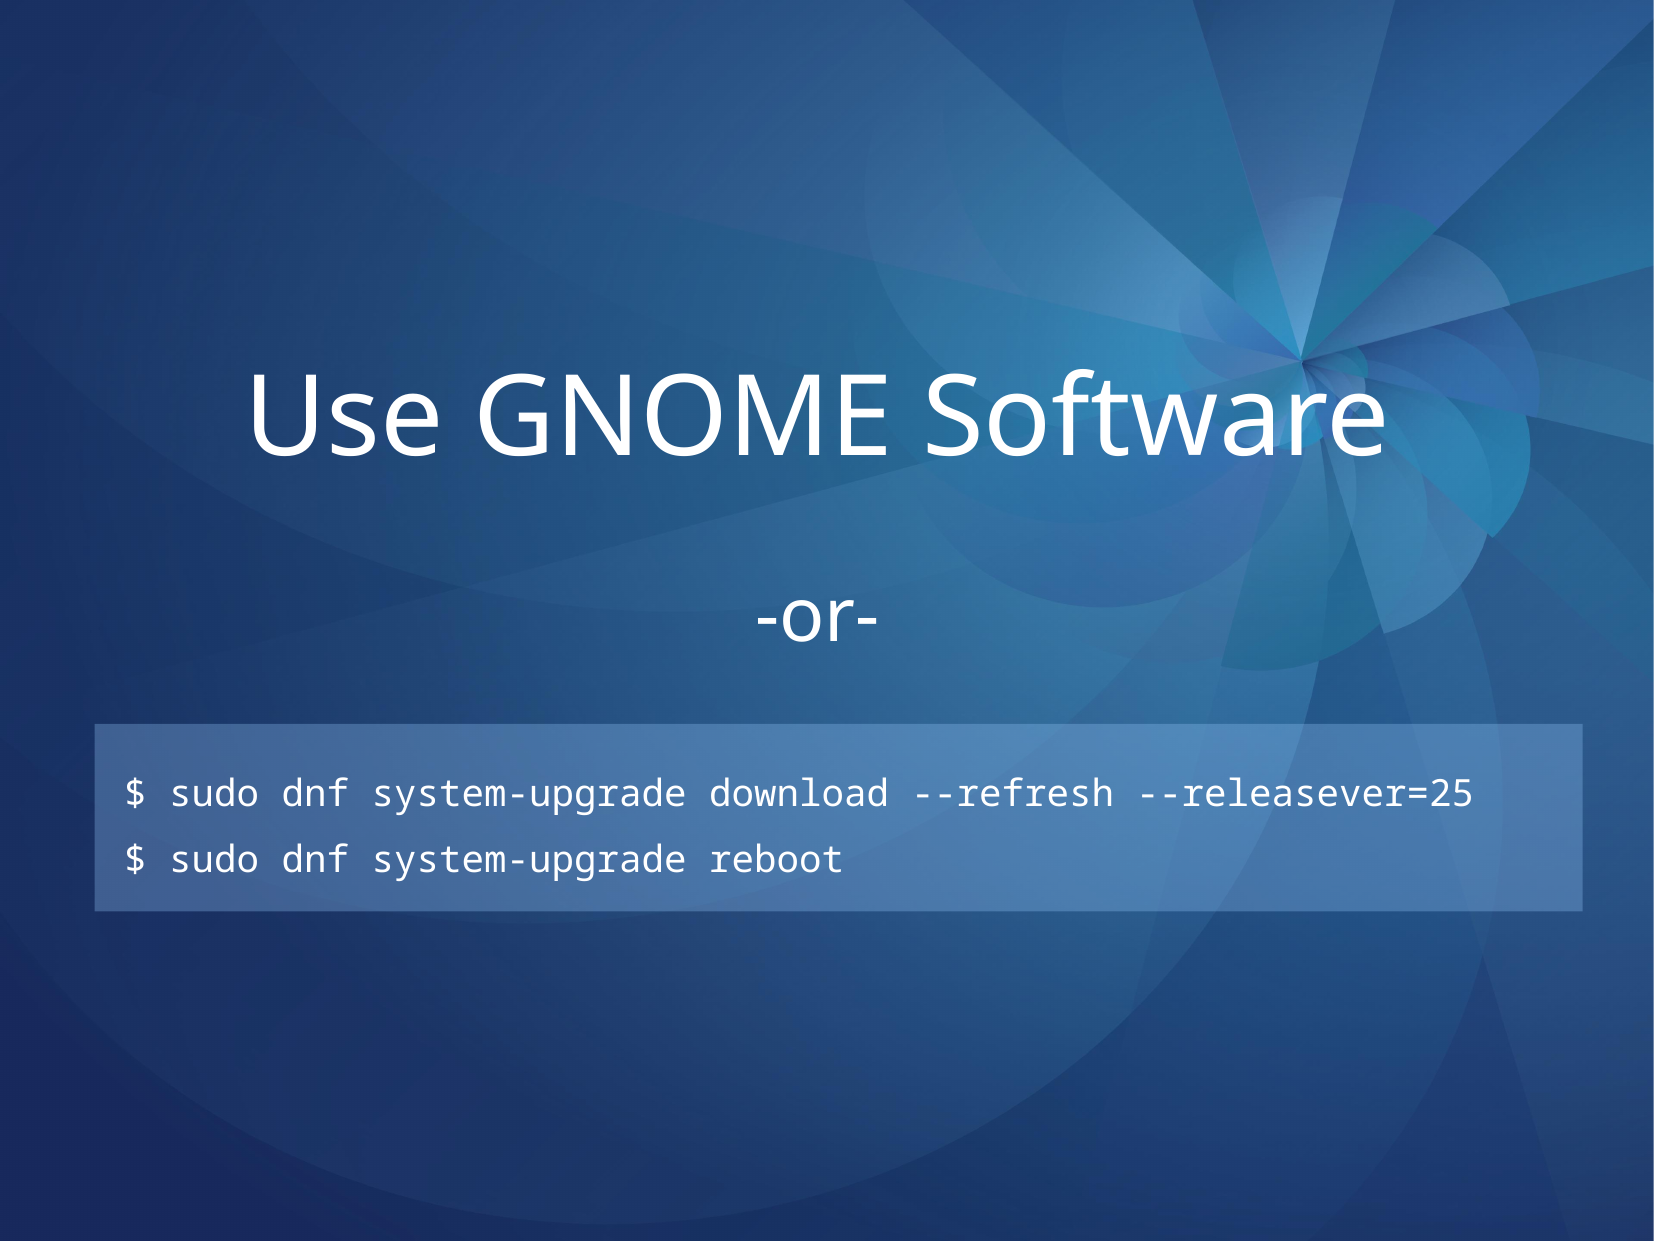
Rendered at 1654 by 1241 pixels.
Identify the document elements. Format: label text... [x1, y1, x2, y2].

picture [0, 0, 1654, 1241]
title $ sudo dnf system-upgrade download --refresh --releasever=25 $ sudo dnf system-upgrade reboot [94, 723, 1583, 912]
title Use GNOME Software -or- [73, 388, 1562, 637]
